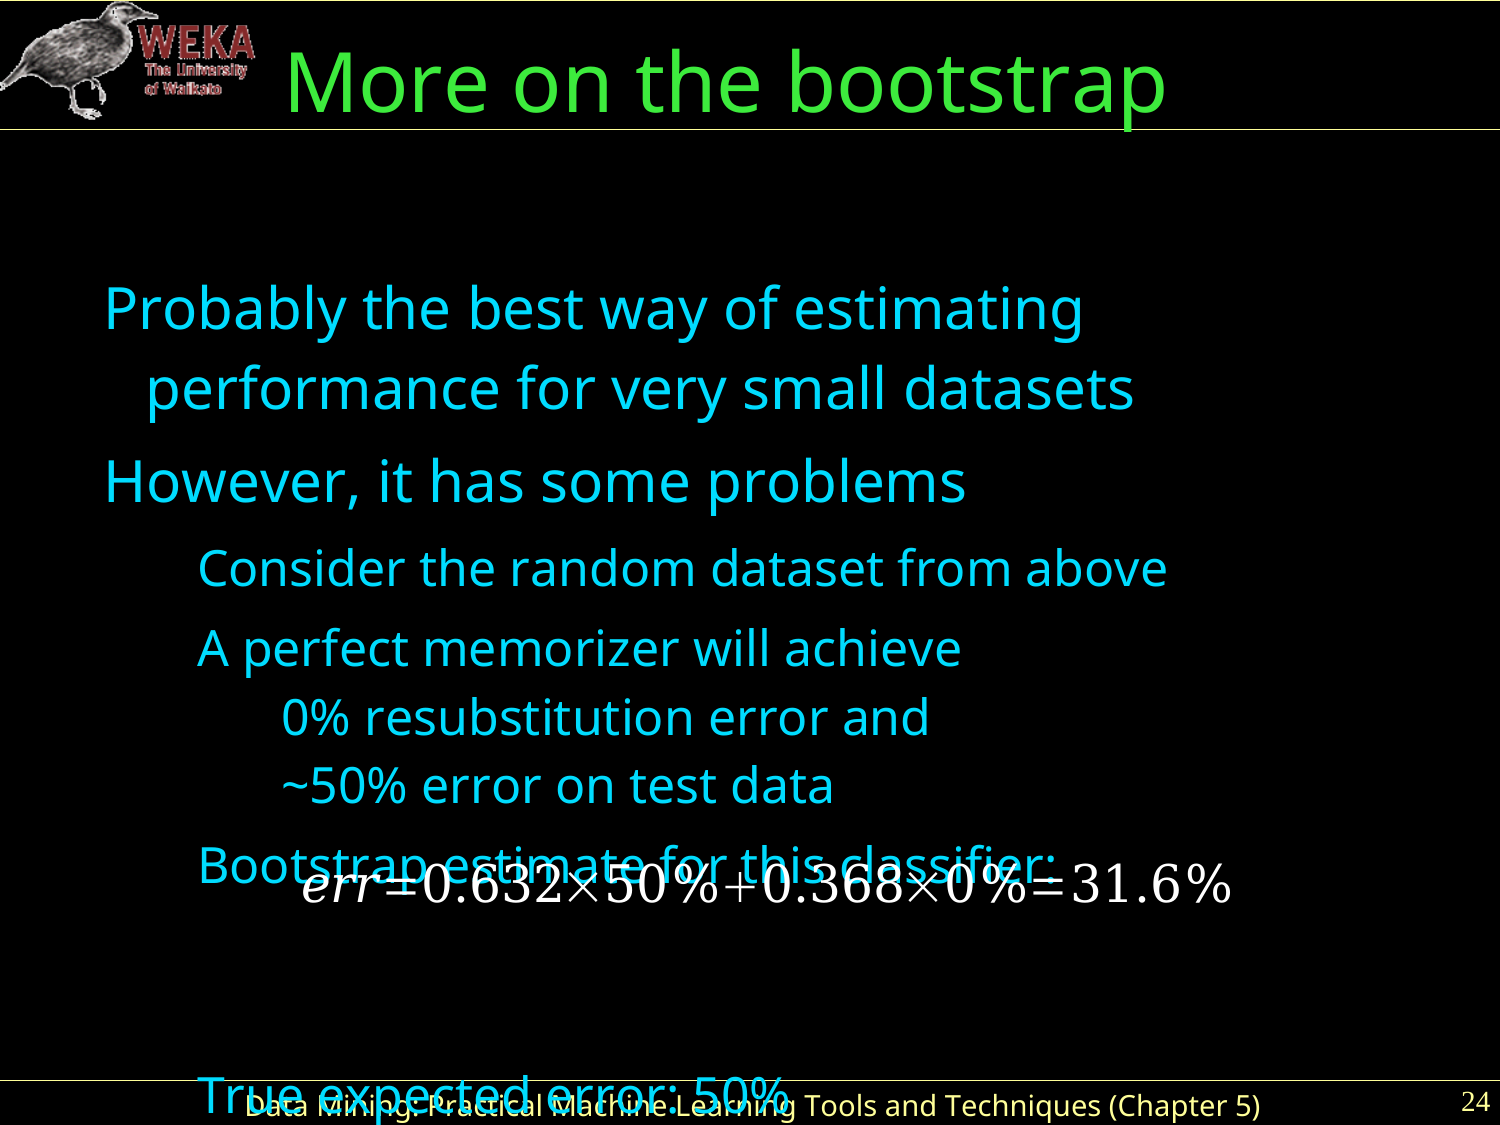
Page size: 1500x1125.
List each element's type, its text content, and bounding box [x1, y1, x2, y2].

text_box Probably the best way of estimating performance for very small datasets However, it has some problems Consider the random dataset from above A perfect memorizer will achieve 0% resubstitution error and ~50% error on test data Bootstrap estimate for this classifier: True expected error: 50% [88, 260, 1388, 1009]
picture [0, 1, 266, 129]
title More on the bootstrap [268, 16, 1500, 178]
chart [295, 854, 1238, 916]
